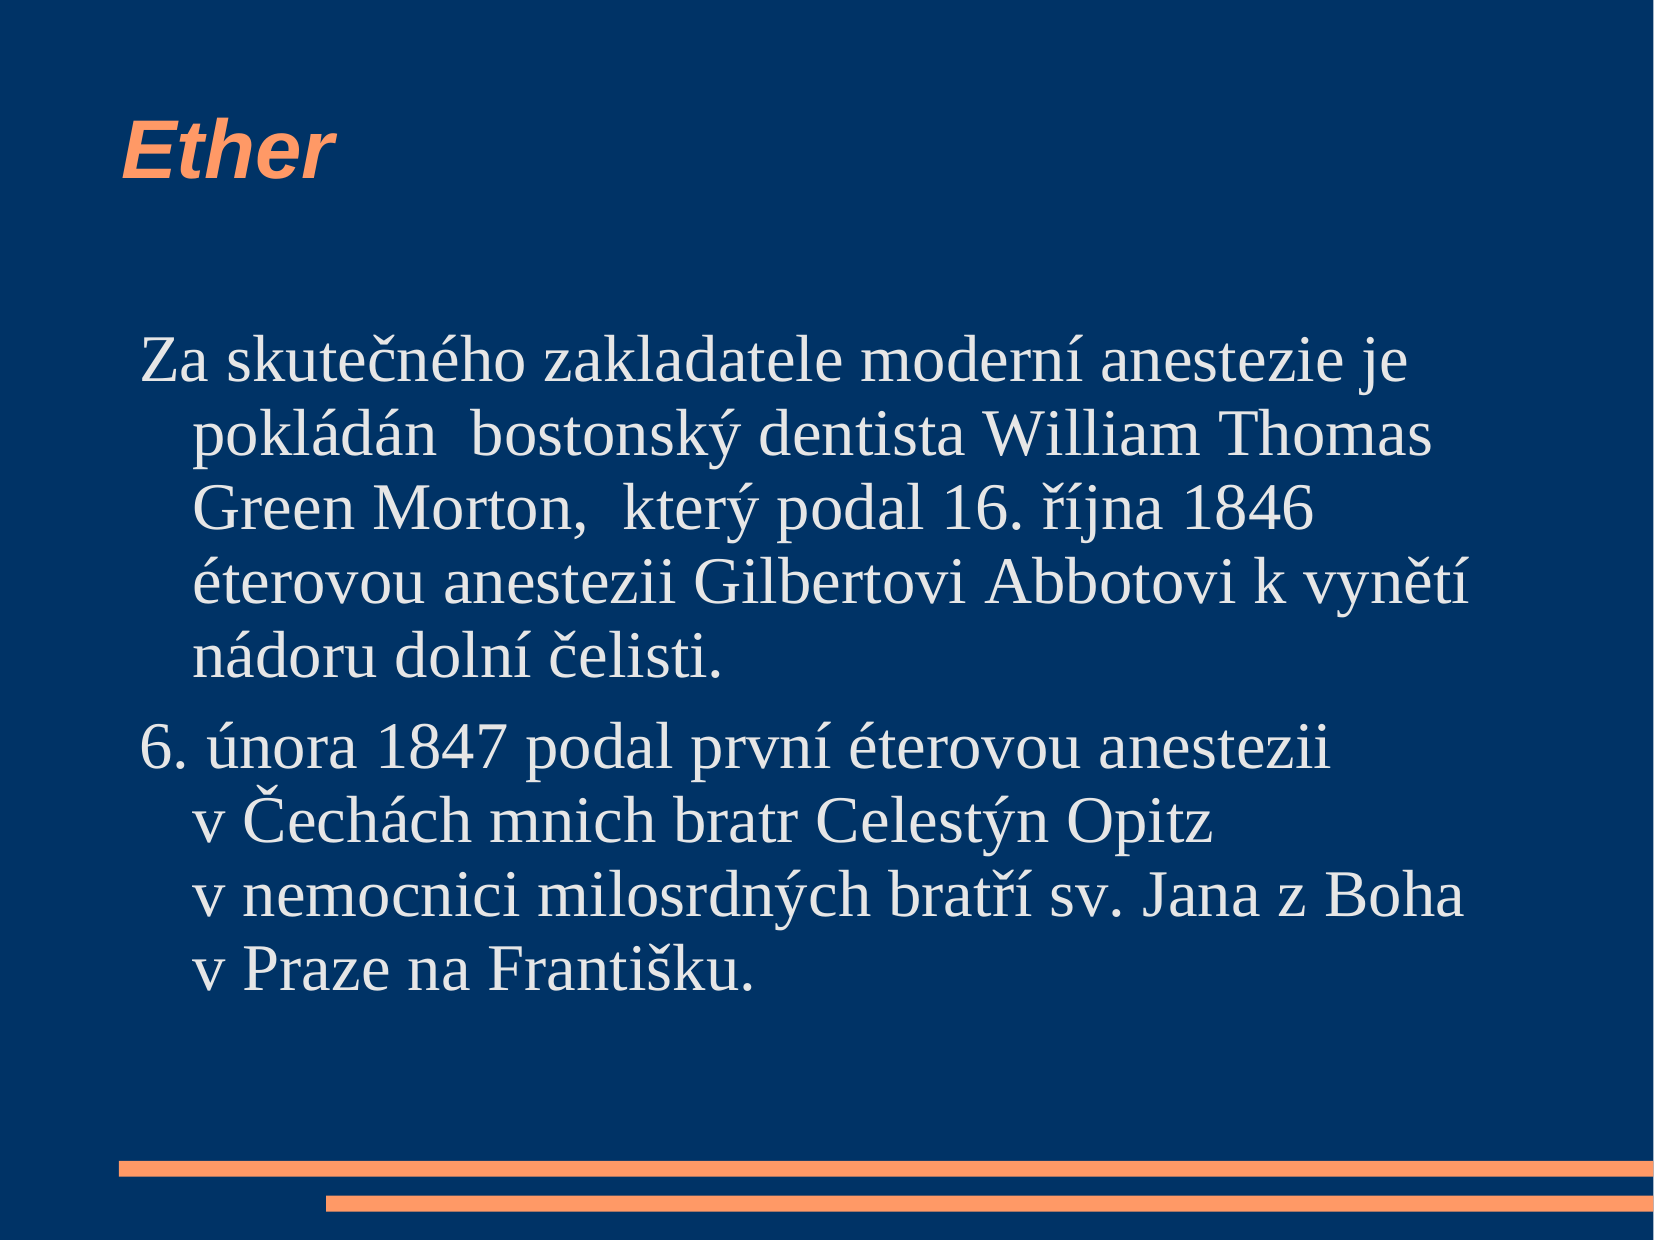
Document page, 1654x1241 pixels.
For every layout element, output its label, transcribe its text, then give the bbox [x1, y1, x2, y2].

list Za skutečného zakladatele moderní anestezie je pokládán bostonský dentista William Thomas Green Morton, který podal 16. října 1846 éterovou anestezii Gilbertovi Abbotovi k vynětí nádoru dolní čelisti. 6. února 1847 podal první éterovou anestezii v Čechách mnich bratr Celestýn Opitz v nemocnici milosrdných bratří sv. Jana z Boha v Praze na Františku. [121, 322, 1561, 1187]
title Ether [121, 46, 1534, 254]
